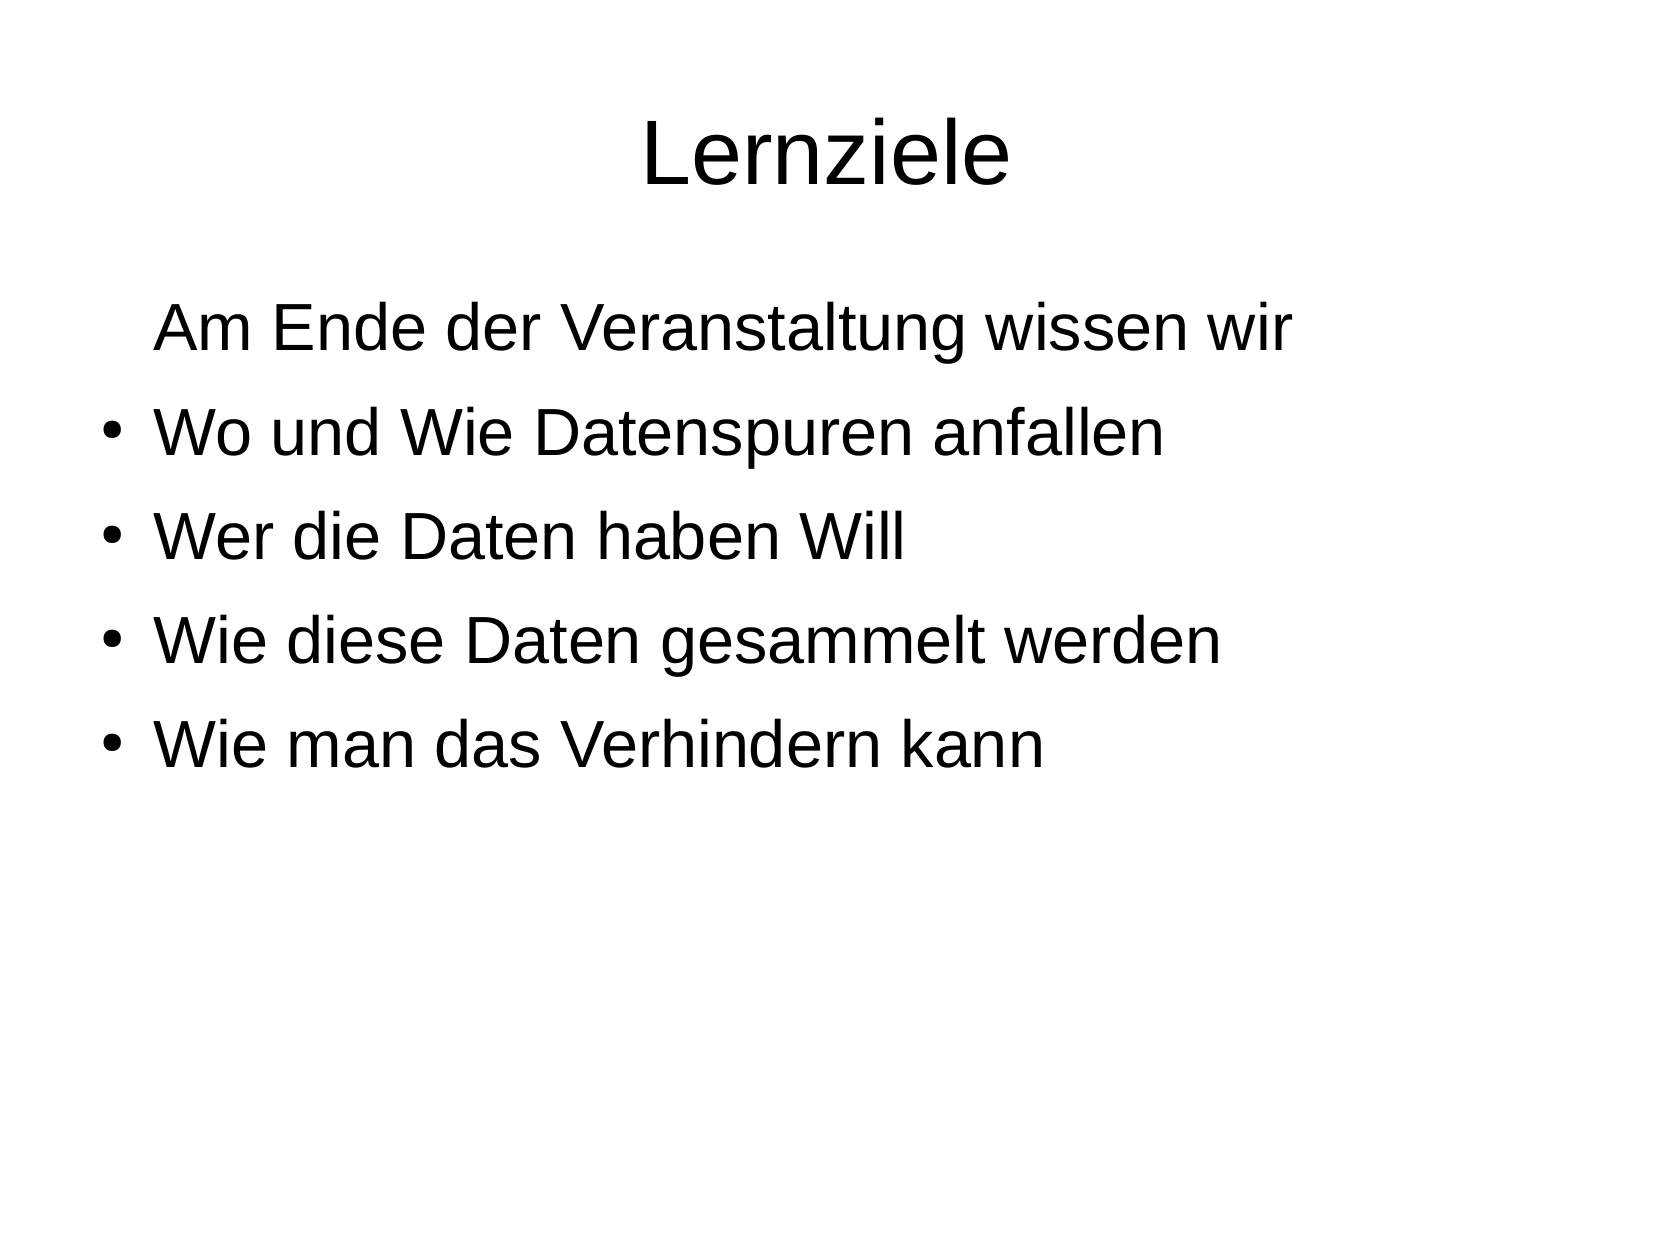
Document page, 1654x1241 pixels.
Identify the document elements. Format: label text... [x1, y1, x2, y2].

title Lernziele [82, 49, 1571, 257]
list Am Ende der Veranstaltung wissen wir Wo und Wie Datenspuren anfallen Wer die Daten haben Will Wie diese Daten gesammelt werden Wie man das Verhindern kann [82, 290, 1571, 1010]
